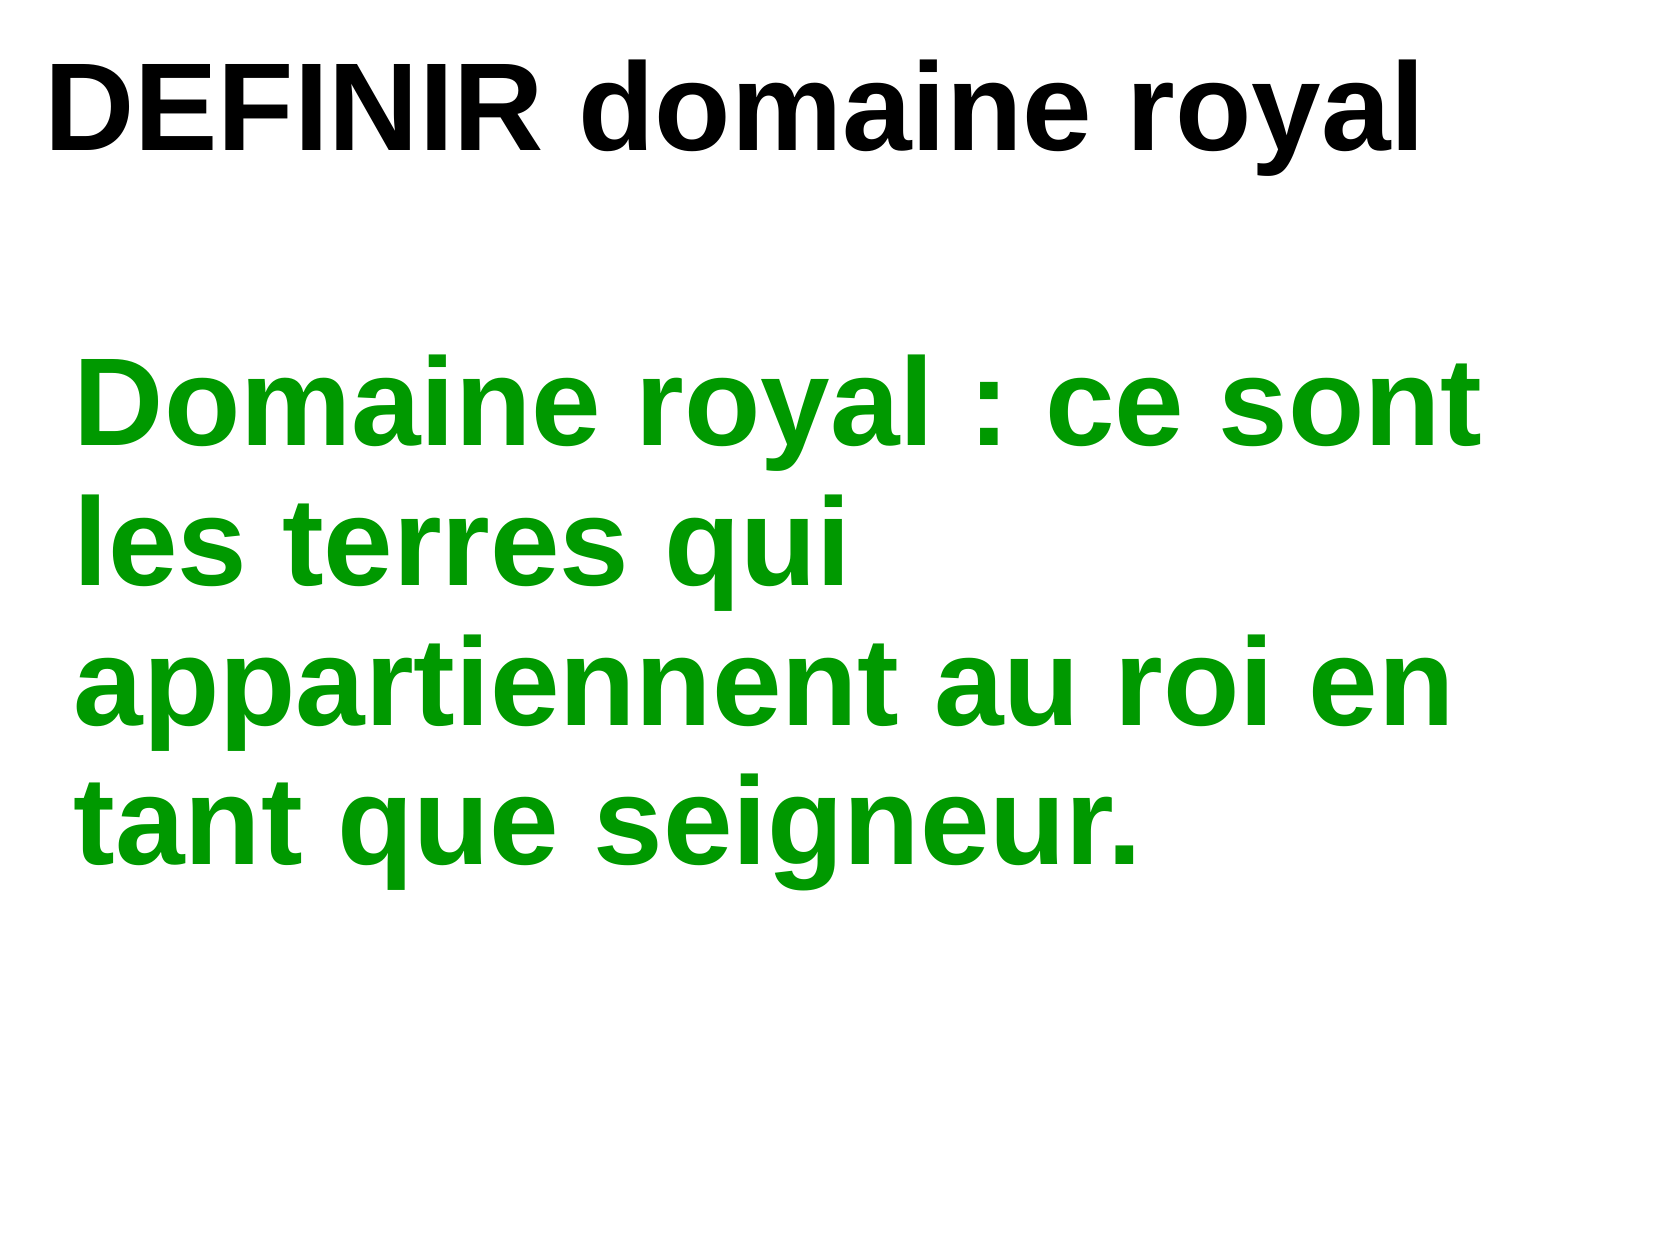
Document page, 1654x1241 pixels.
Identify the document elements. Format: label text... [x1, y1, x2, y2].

text_box DEFINIR domaine royal [29, 29, 1654, 266]
text_box Domaine royal : ce sont les terres qui appartiennent au roi en tant que seigneur. [59, 324, 1595, 899]
